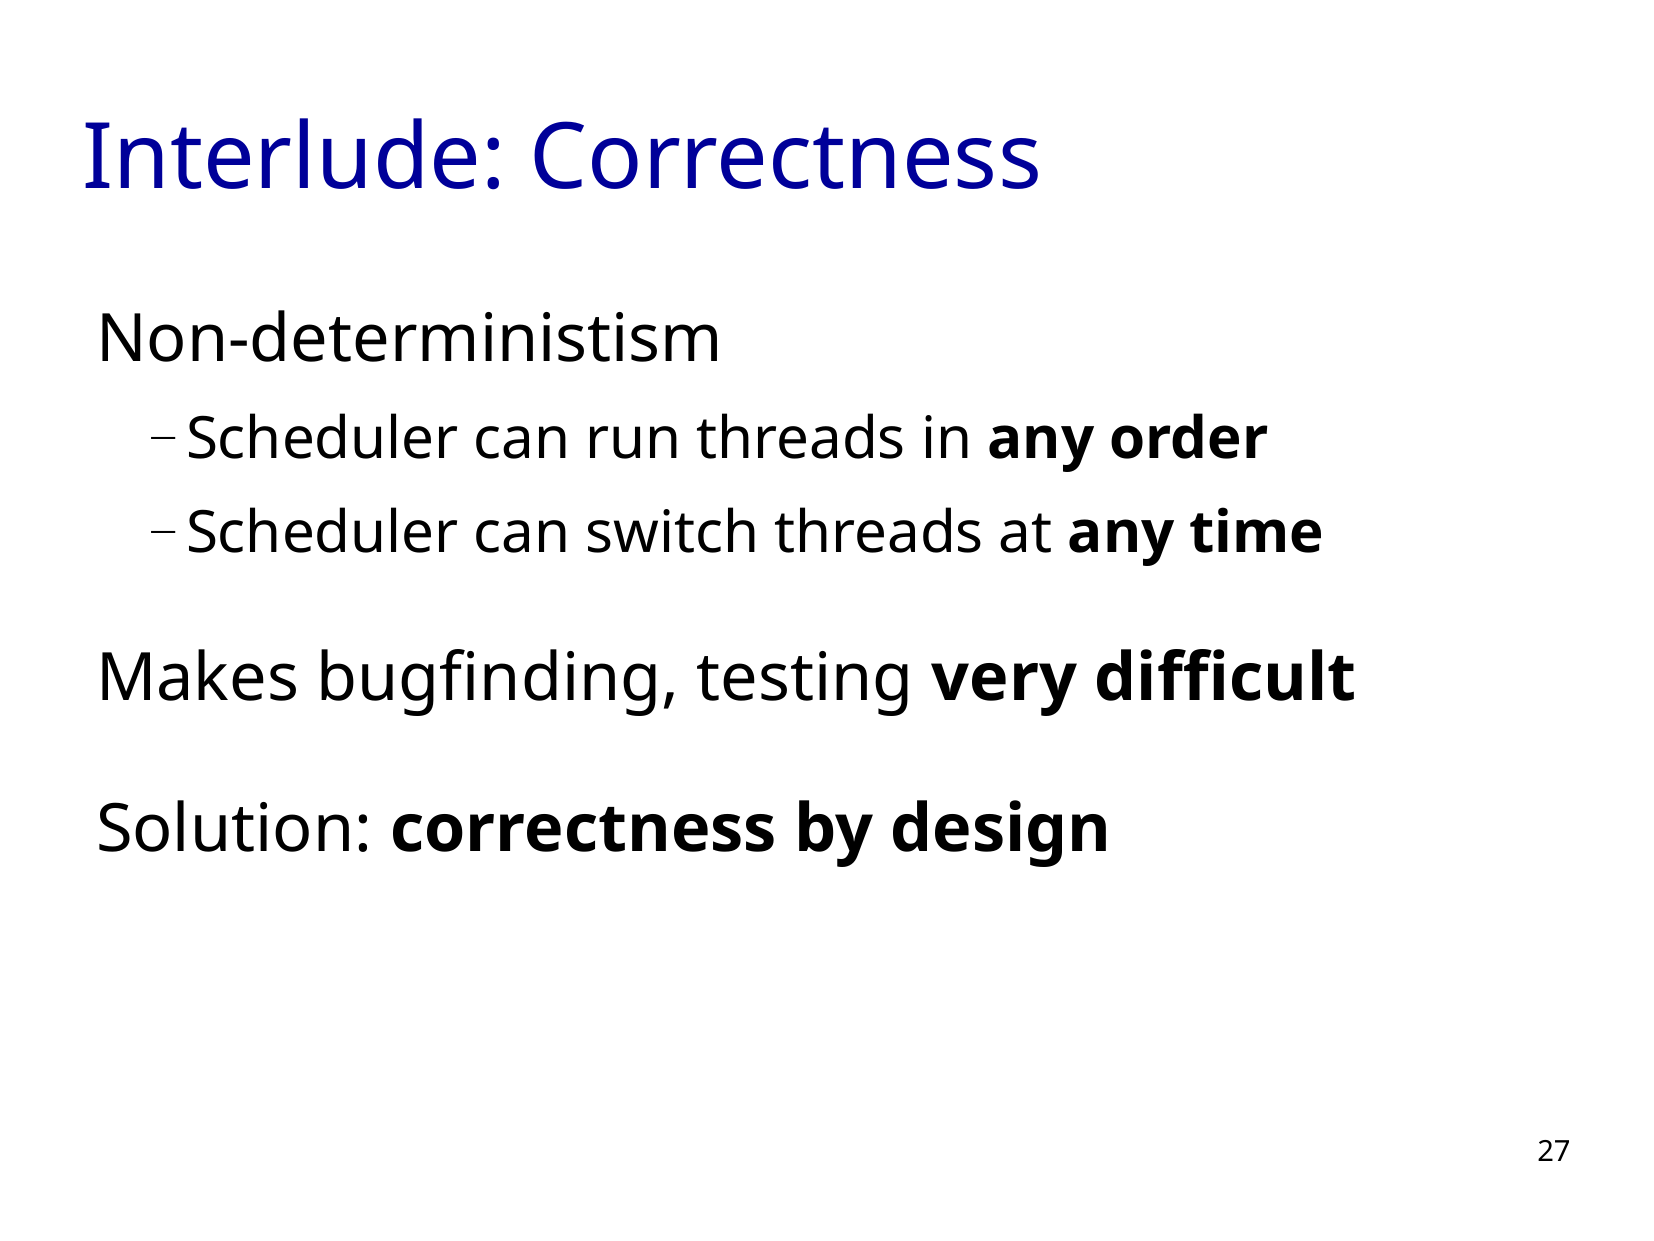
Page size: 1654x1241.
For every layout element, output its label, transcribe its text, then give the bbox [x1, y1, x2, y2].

title Interlude: Correctness [82, 49, 1571, 257]
list Non-deterministism Scheduler can run threads in any order Scheduler can switch threads at any time Makes bugfinding, testing very difficult Solution: correctness by design [60, 290, 1571, 1096]
